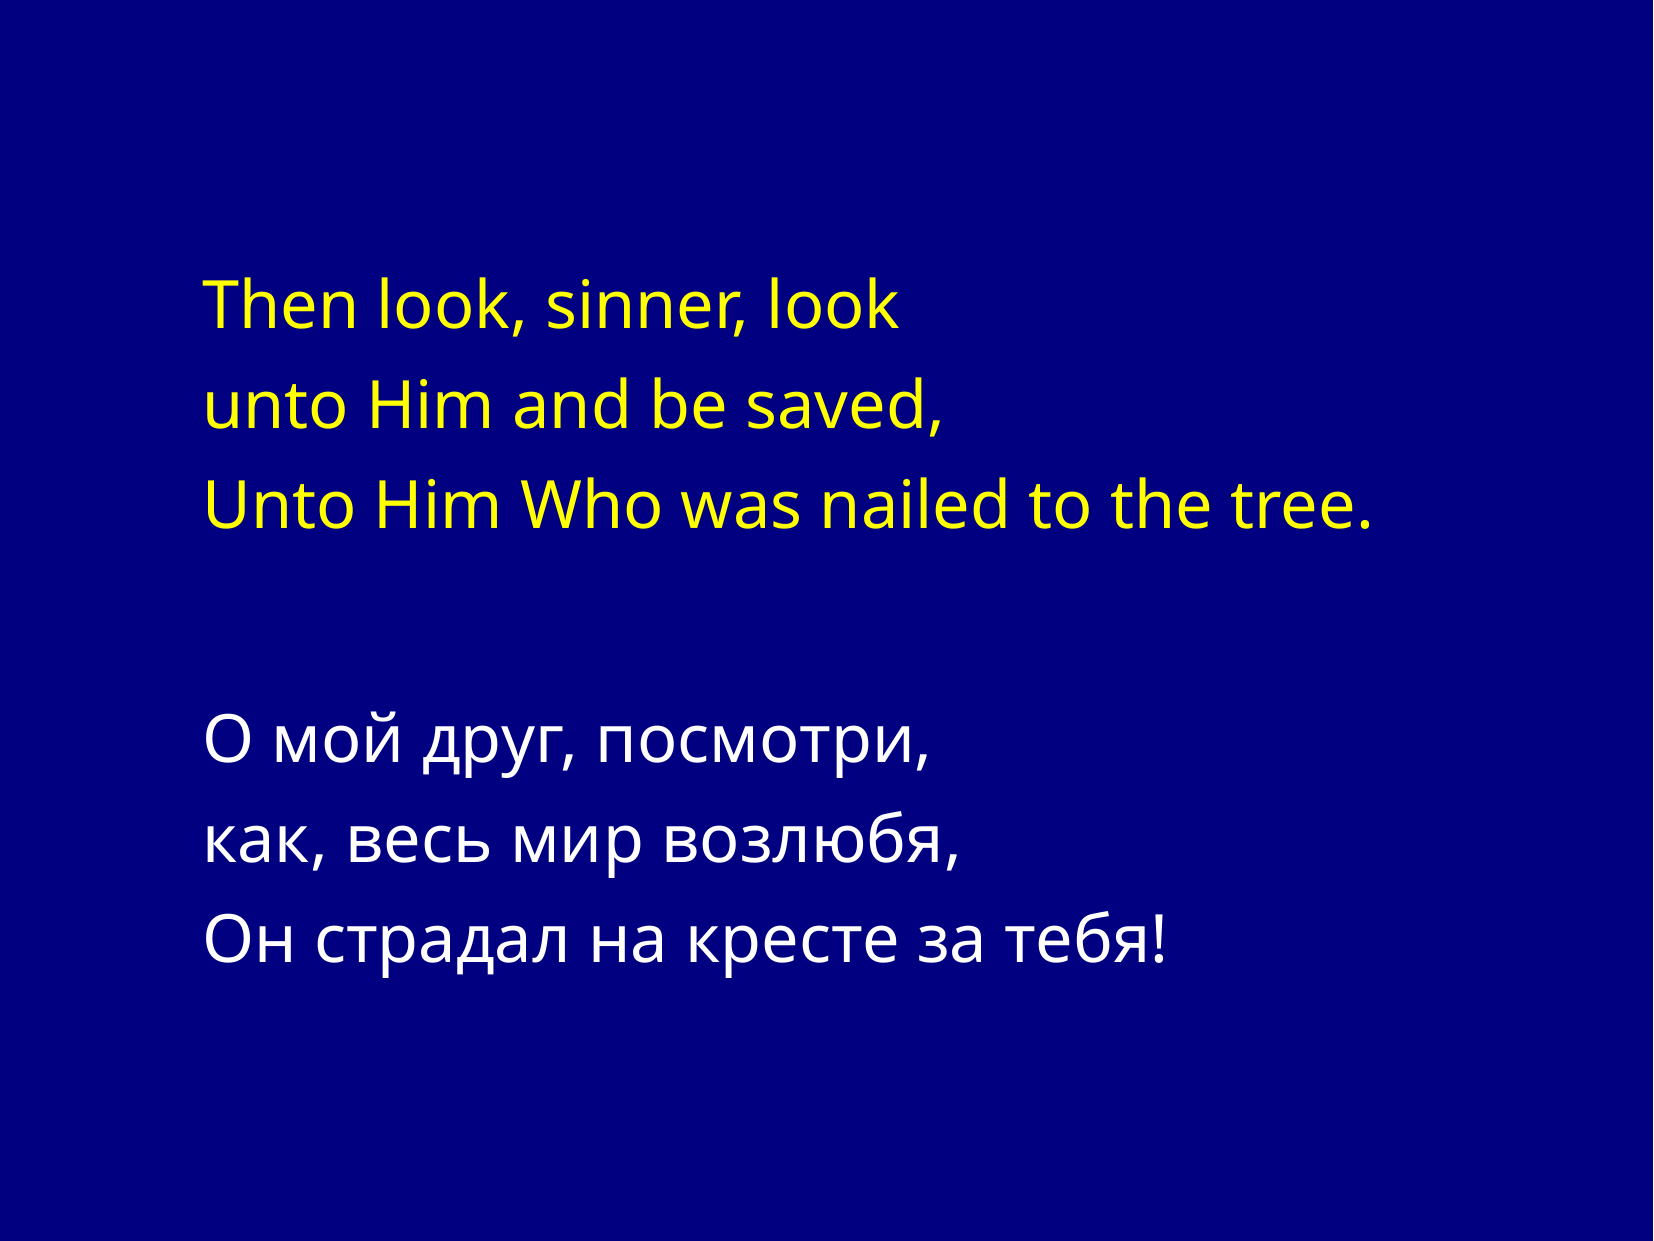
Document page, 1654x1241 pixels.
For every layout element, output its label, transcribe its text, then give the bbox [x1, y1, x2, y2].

text_box Then look, sinner, look unto Him and be saved, Unto Him Who was nailed to the tree. [75, 150, 1576, 638]
text_box О мой друг, посмотри, как, весь мир возлюбя, Он страдал на кресте за тебя! [75, 675, 1576, 1163]
